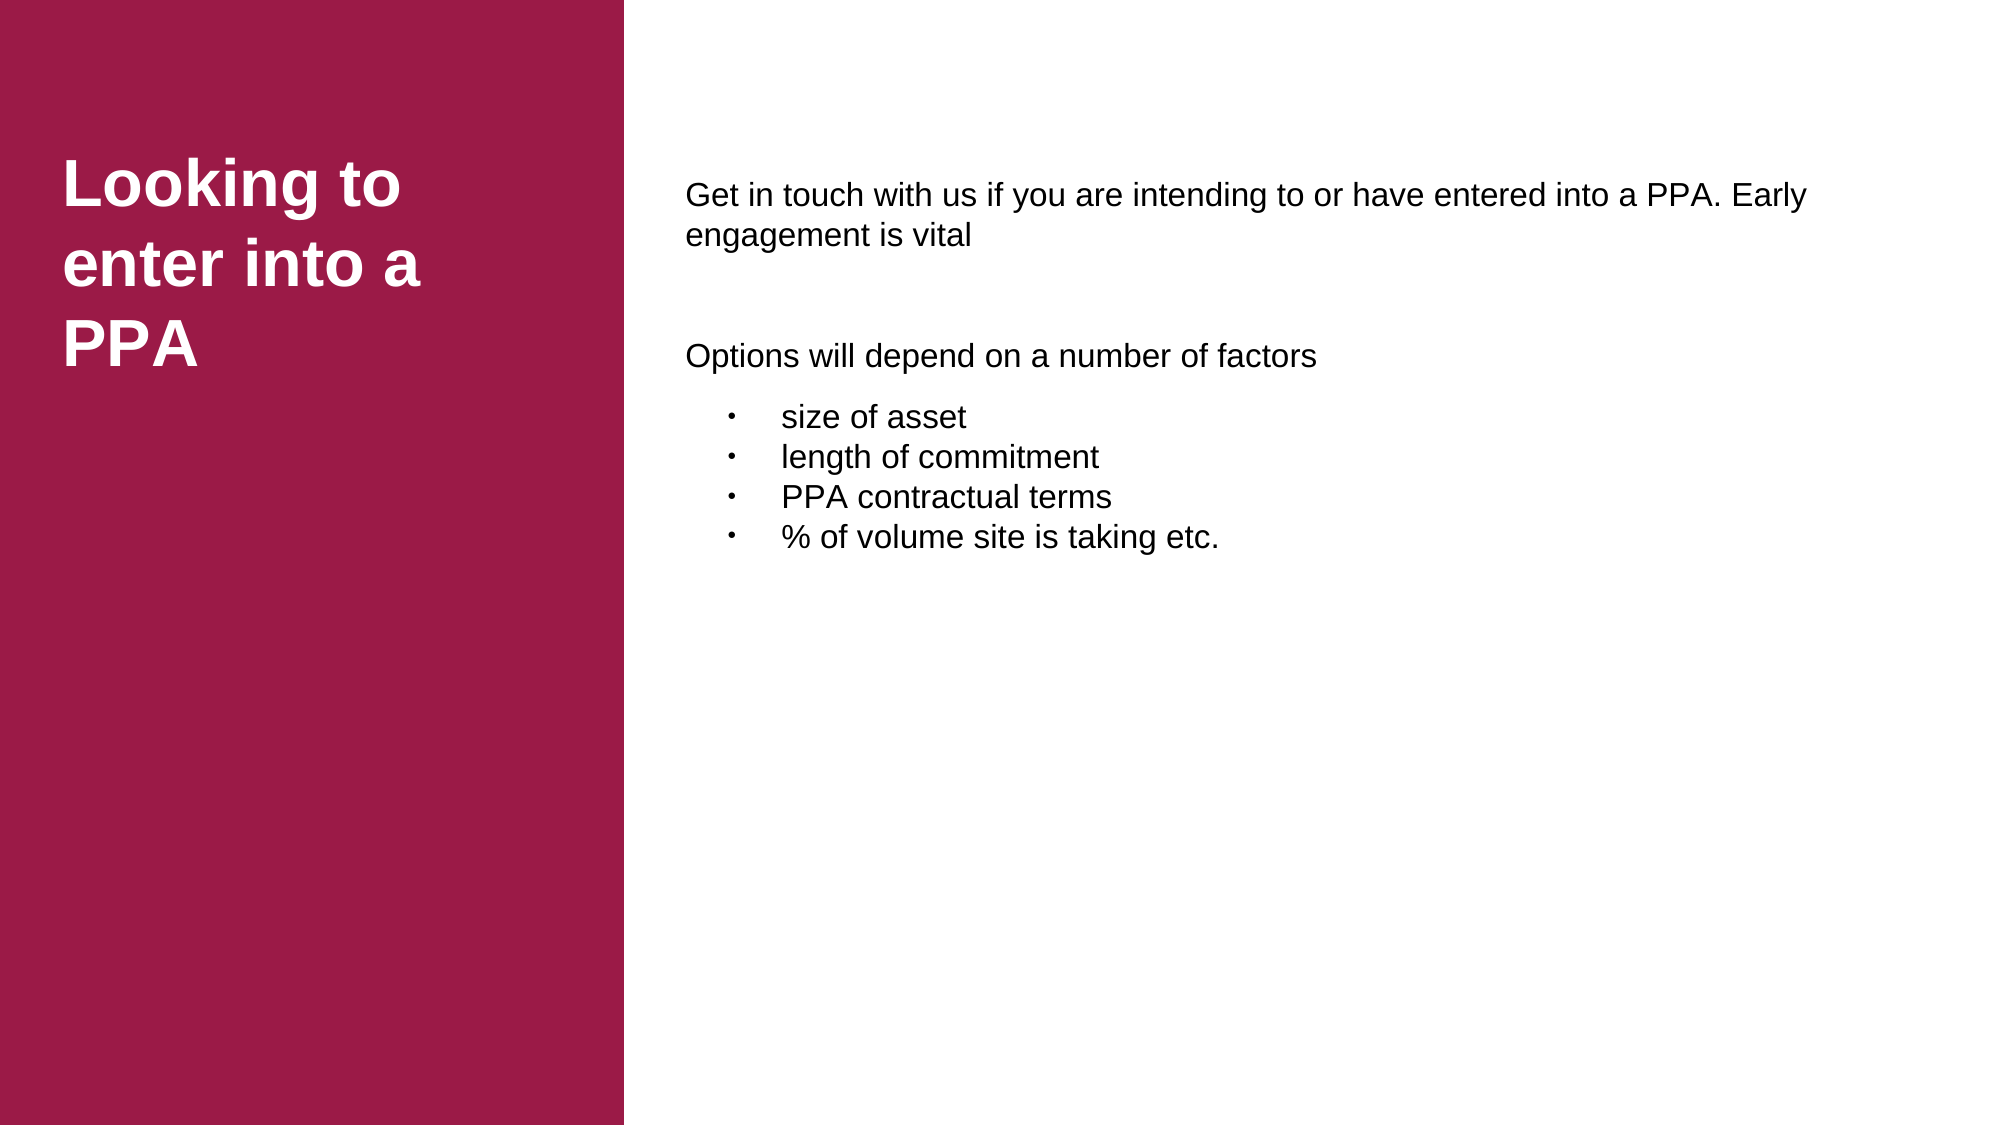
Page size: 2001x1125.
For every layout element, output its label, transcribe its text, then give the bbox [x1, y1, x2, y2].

title Looking to enter into a PPA [62, 139, 564, 279]
title Get in touch with us if you are intending to or have entered into a PPA. Early engagement is vital Options will depend on a number of factors size of asset length of commitment PPA contractual terms % of volume site is taking etc. [685, 172, 1876, 935]
